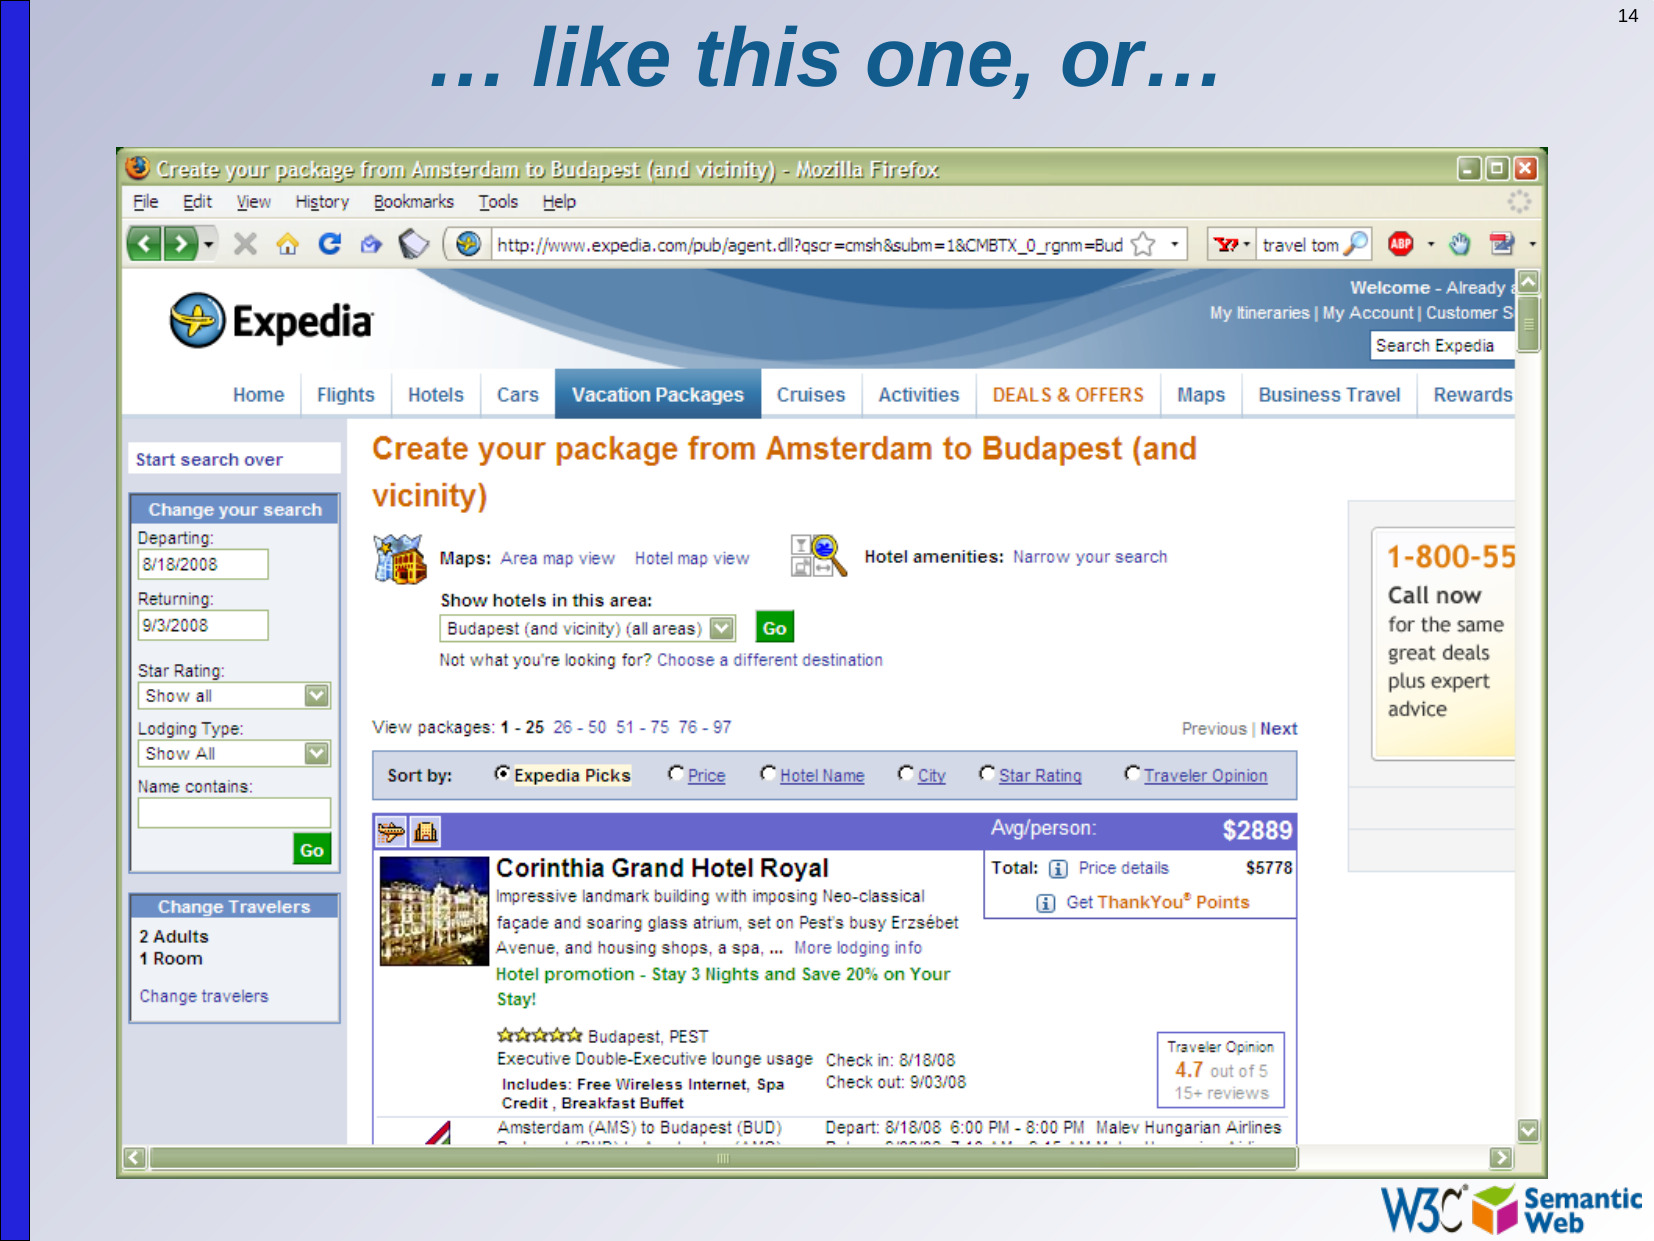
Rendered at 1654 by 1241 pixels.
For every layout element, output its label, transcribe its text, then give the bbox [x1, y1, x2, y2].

picture [1381, 1181, 1642, 1235]
picture [116, 147, 1548, 1179]
title … like this one, or… [0, 0, 1654, 119]
